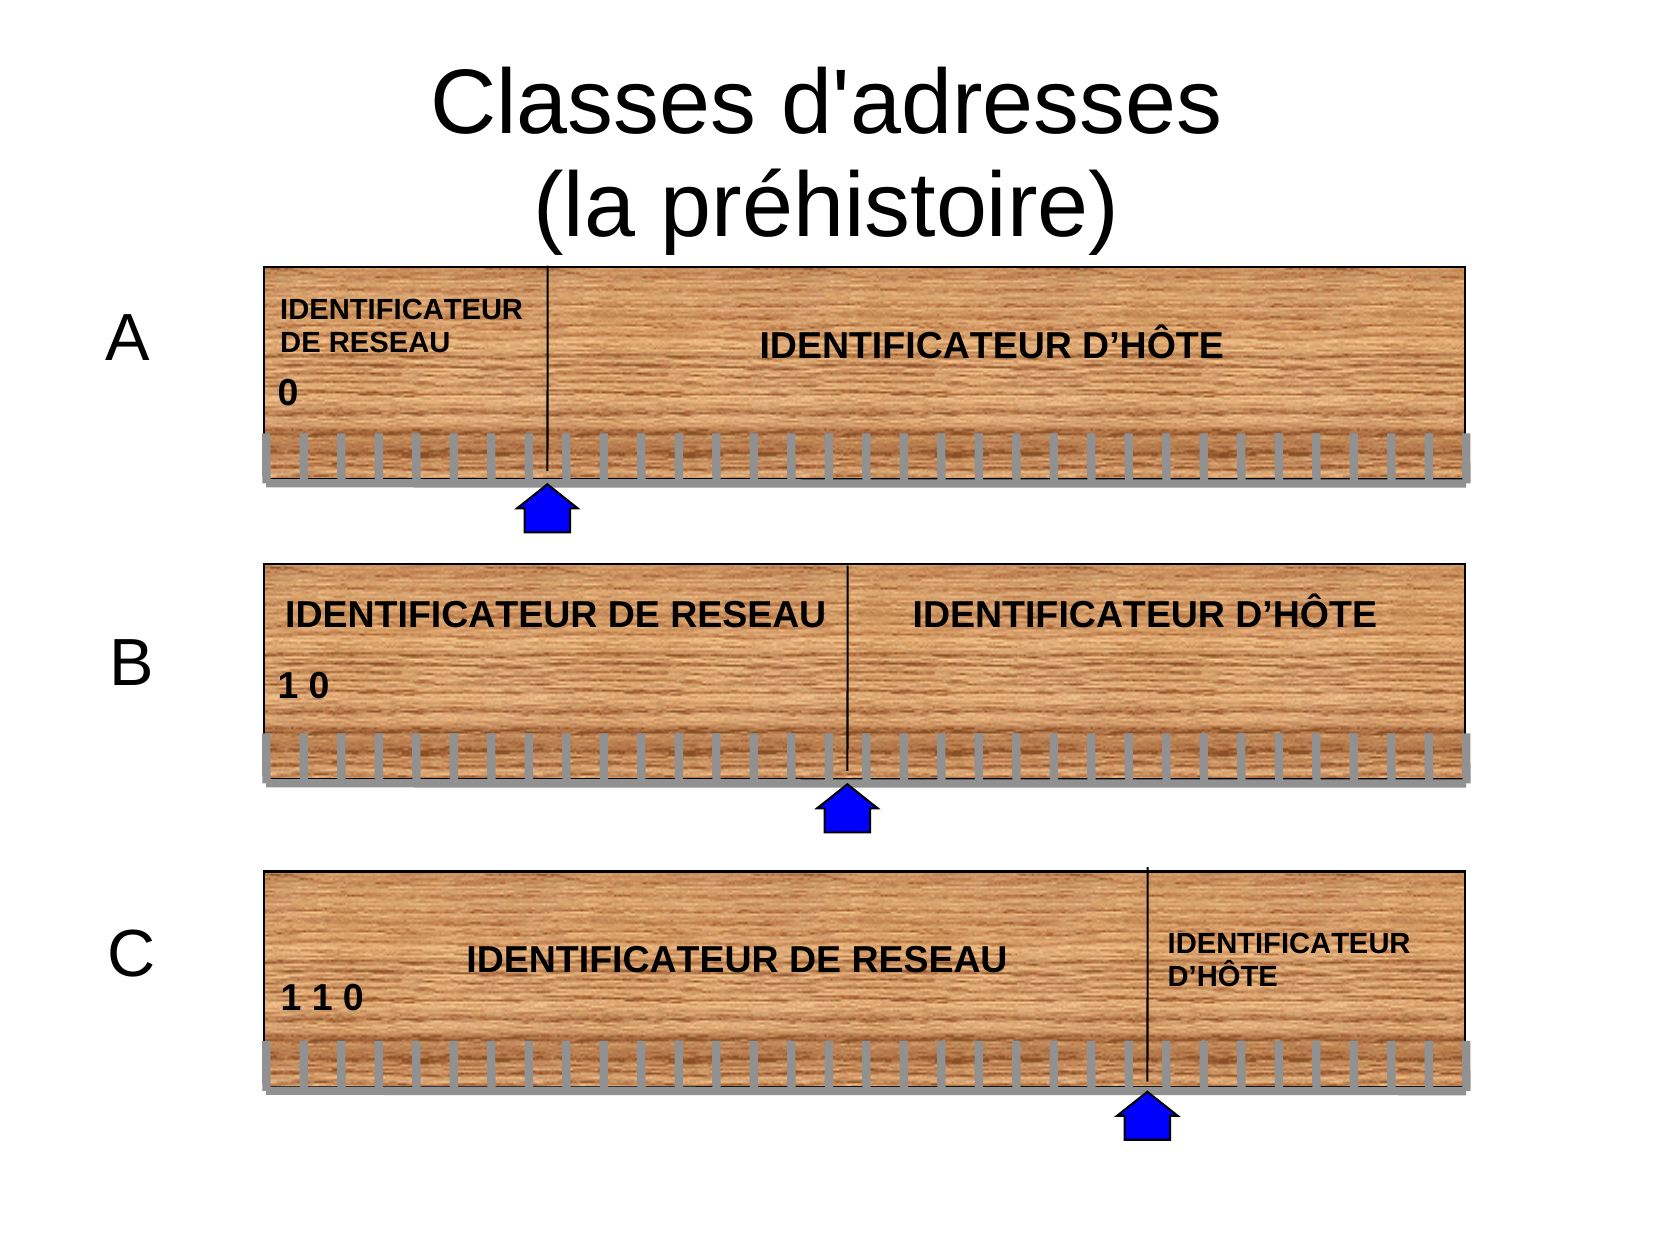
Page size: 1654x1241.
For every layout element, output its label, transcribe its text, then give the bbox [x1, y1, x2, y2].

text_box B [94, 617, 170, 708]
text_box IDENTIFICATEUR D’HÔTE [744, 316, 1240, 375]
text_box [264, 267, 546, 363]
text_box 1 1 0 [265, 969, 380, 1027]
text_box 1 0 [262, 657, 345, 715]
text_box [264, 564, 1466, 779]
title Classes d'adresses (la préhistoire) [82, 49, 1571, 257]
text_box IDENTIFICATEUR DE RESEAU [270, 585, 843, 643]
text_box IDENTIFICATEUR D’HÔTE [1152, 919, 1460, 1001]
text_box C [92, 907, 172, 998]
text_box [264, 267, 1466, 479]
text_box IDENTIFICATEUR DE RESEAU [265, 285, 573, 367]
text_box [817, 784, 878, 833]
text_box IDENTIFICATEUR DE RESEAU [451, 930, 1024, 988]
text_box A [90, 292, 166, 383]
text_box [264, 871, 1466, 1086]
text_box 0 [262, 363, 314, 421]
text_box IDENTIFICATEUR D’HÔTE [897, 585, 1393, 643]
text_box [517, 484, 578, 533]
text_box [1117, 1091, 1178, 1140]
